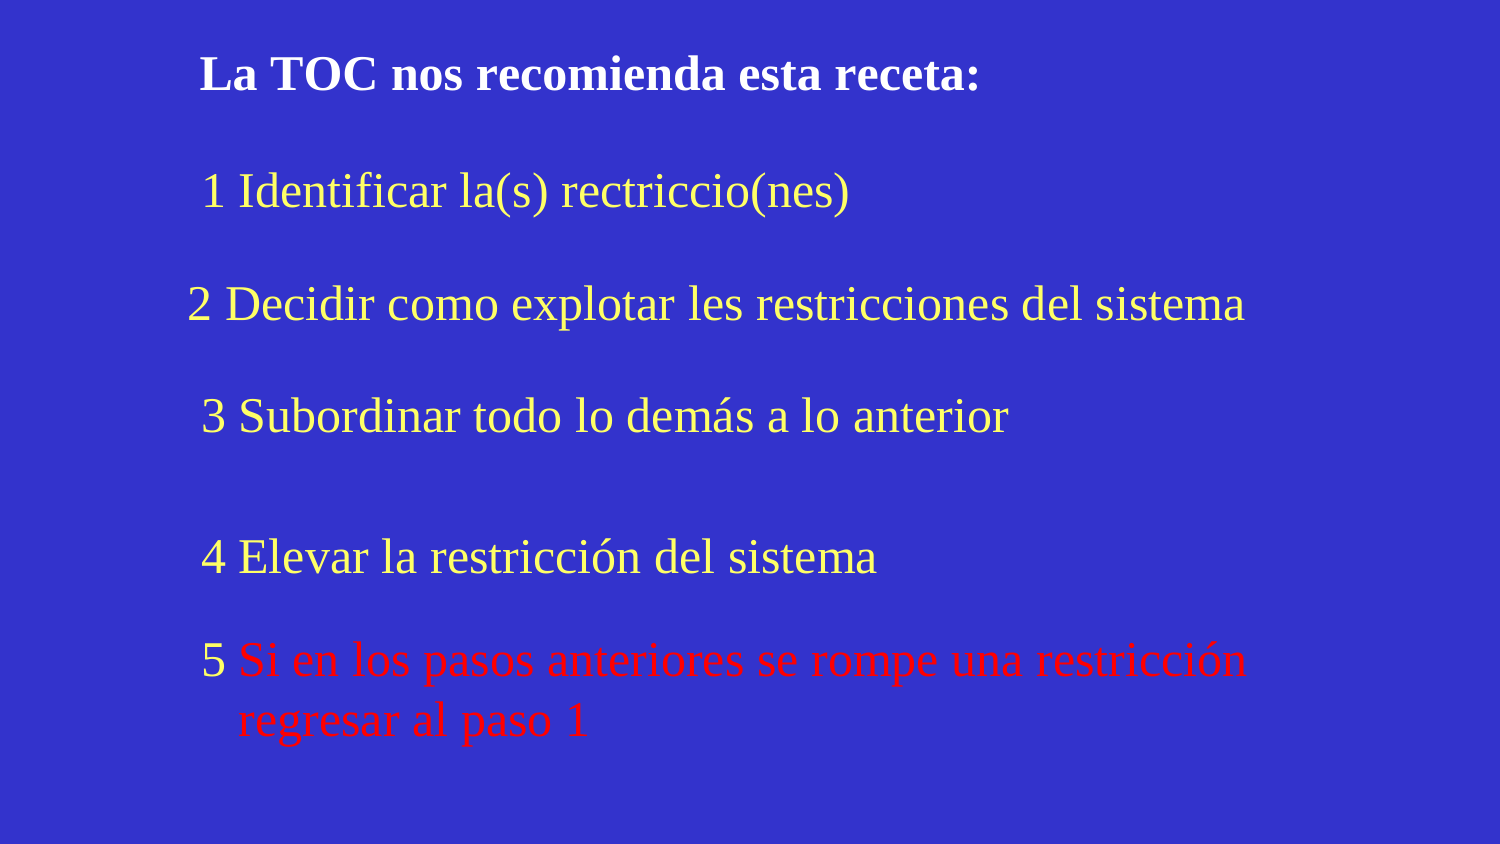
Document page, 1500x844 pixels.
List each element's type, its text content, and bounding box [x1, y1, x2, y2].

text_box 4 Elevar la restricción del sistema [186, 515, 894, 592]
text_box 3 Subordinar todo lo demás a lo anterior [186, 374, 1025, 451]
text_box La TOC nos recomienda esta receta: [184, 33, 997, 109]
text_box 2 Decidir como explotar les restricciones del sistema [173, 262, 1263, 338]
text_box 5 Si en los pasos anteriores se rompe una restricción regresar al paso 1 [186, 618, 1277, 755]
text_box 1 Identificar la(s) rectriccio(nes) [186, 149, 879, 226]
